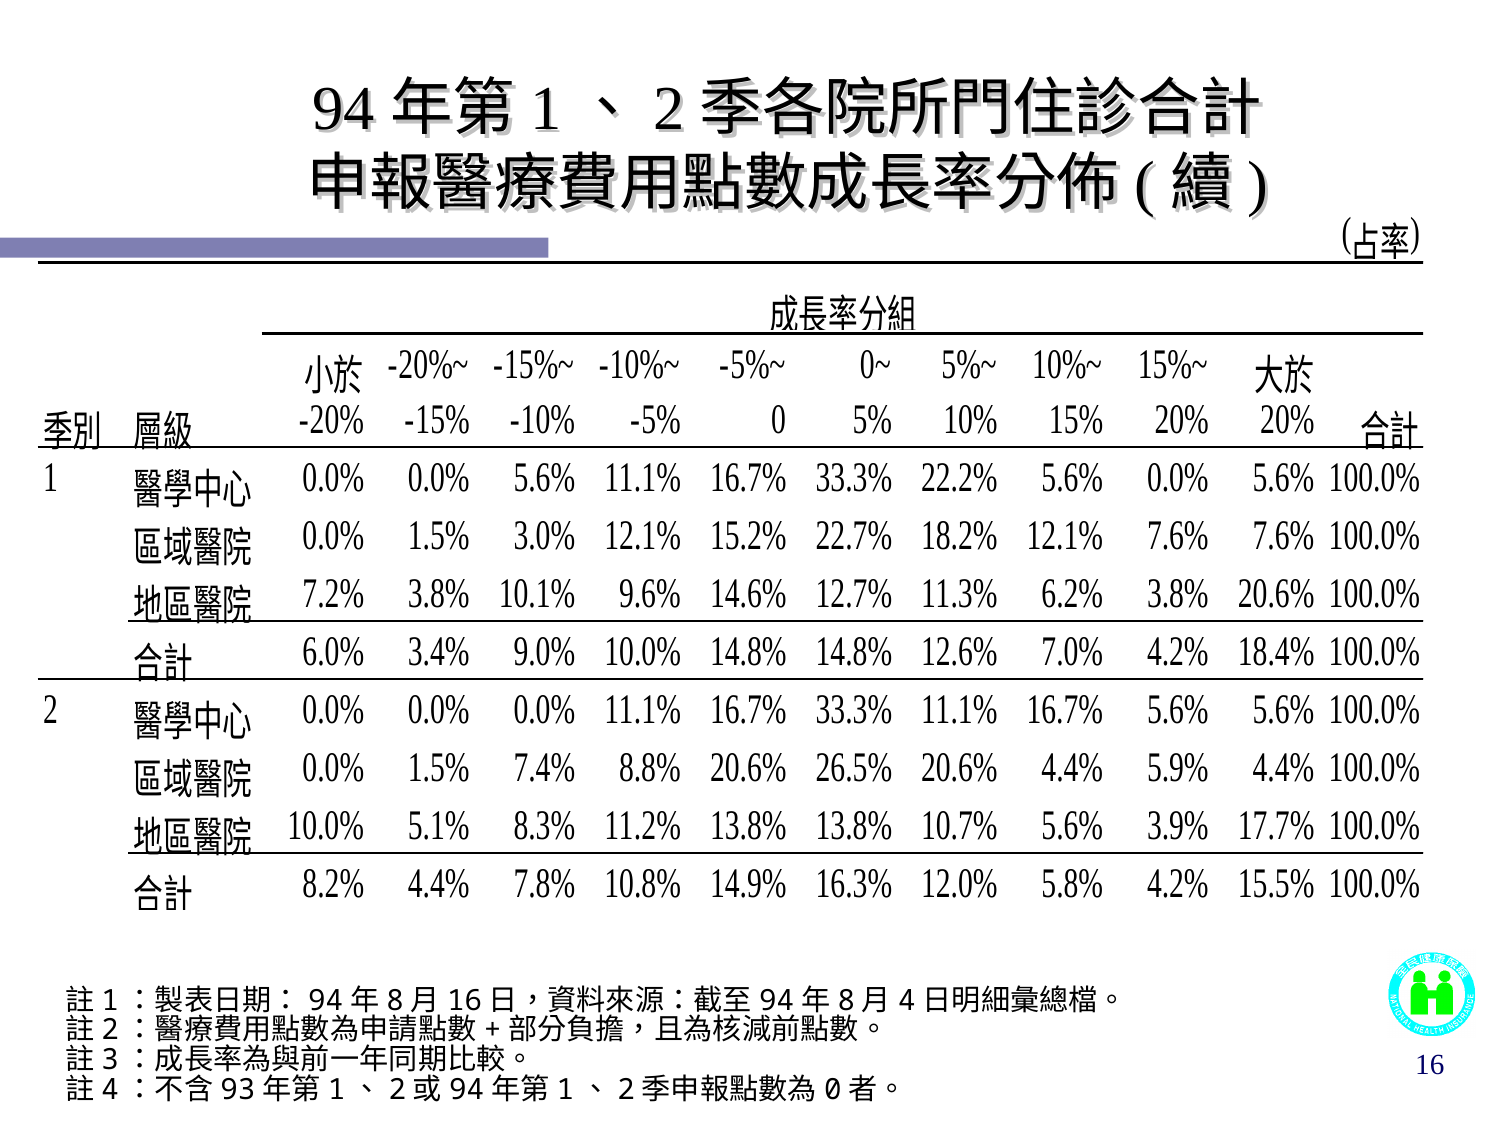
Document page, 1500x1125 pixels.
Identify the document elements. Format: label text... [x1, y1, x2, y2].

chart [37, 187, 1426, 913]
text_box 註1：製表日期：94年8月16日，資料來源：截至94年8月4日明細彙總檔。 註2：醫療費用點數為申請點數+部分負擔，且為核減前點數。 註3：成長率為與前一年同期比較。 註4：不含93年第1、2或94年第1、2季申報點數為0者。 [50, 978, 1388, 1113]
text_box [1400, 1037, 1476, 1125]
title 94年第1、2季各院所門住診合計 申報醫療費用點數成長率分佈(續) [150, 37, 1426, 187]
